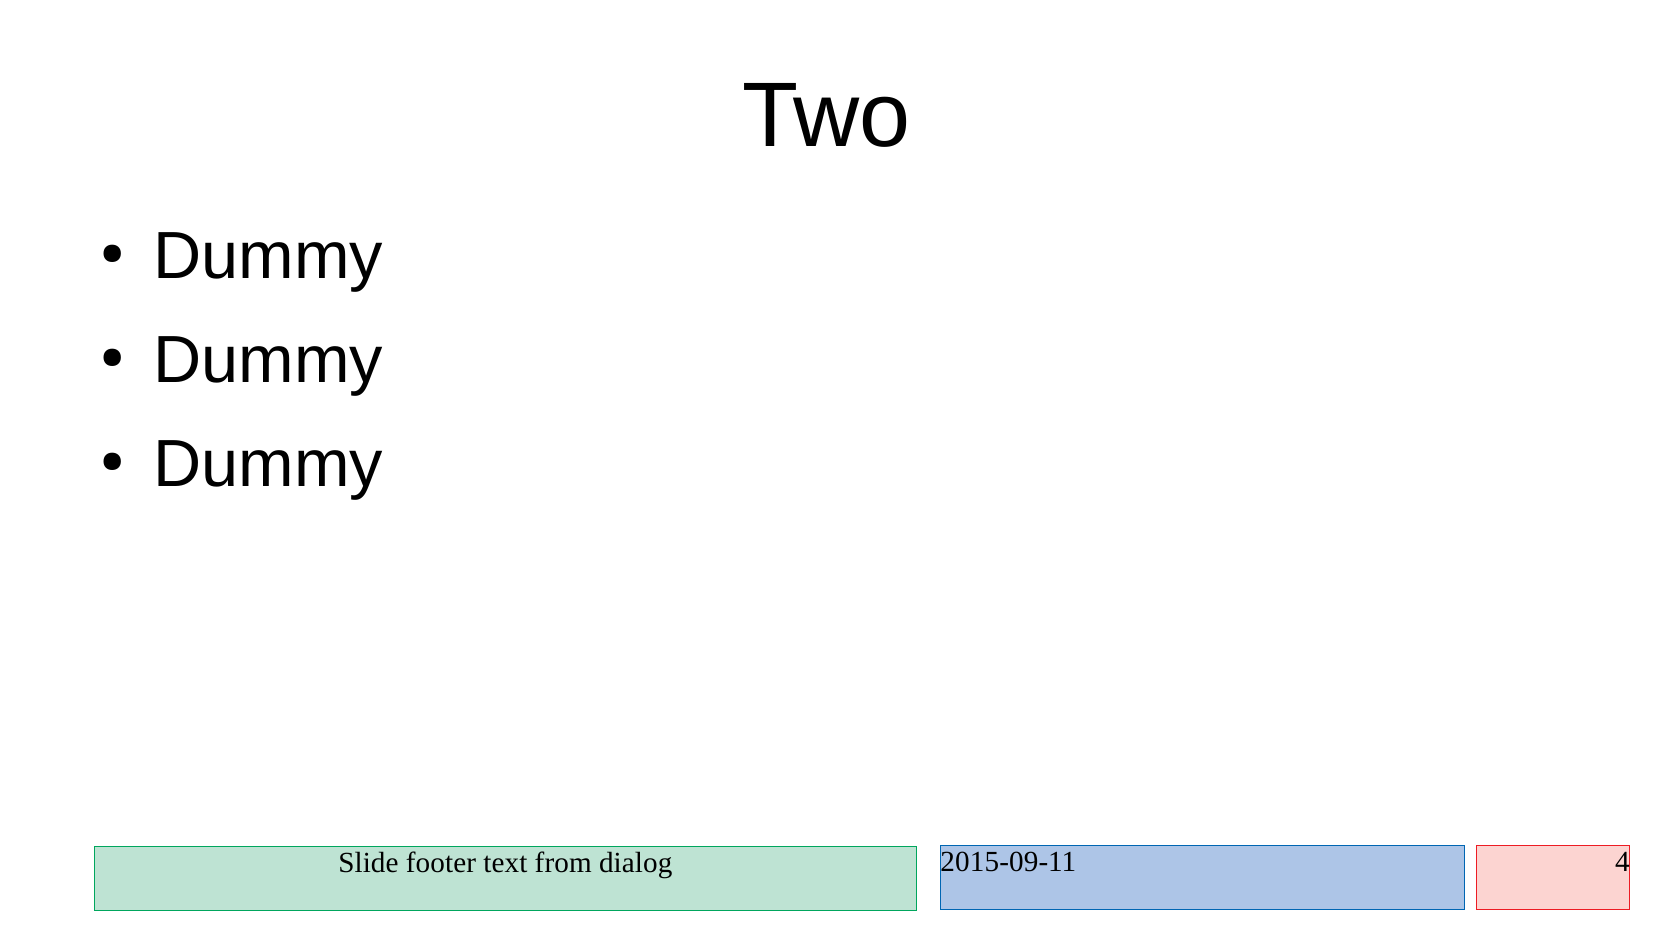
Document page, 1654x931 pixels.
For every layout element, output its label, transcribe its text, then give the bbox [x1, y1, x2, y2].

list Dummy Dummy Dummy [82, 217, 1571, 758]
title Two [82, 37, 1571, 193]
